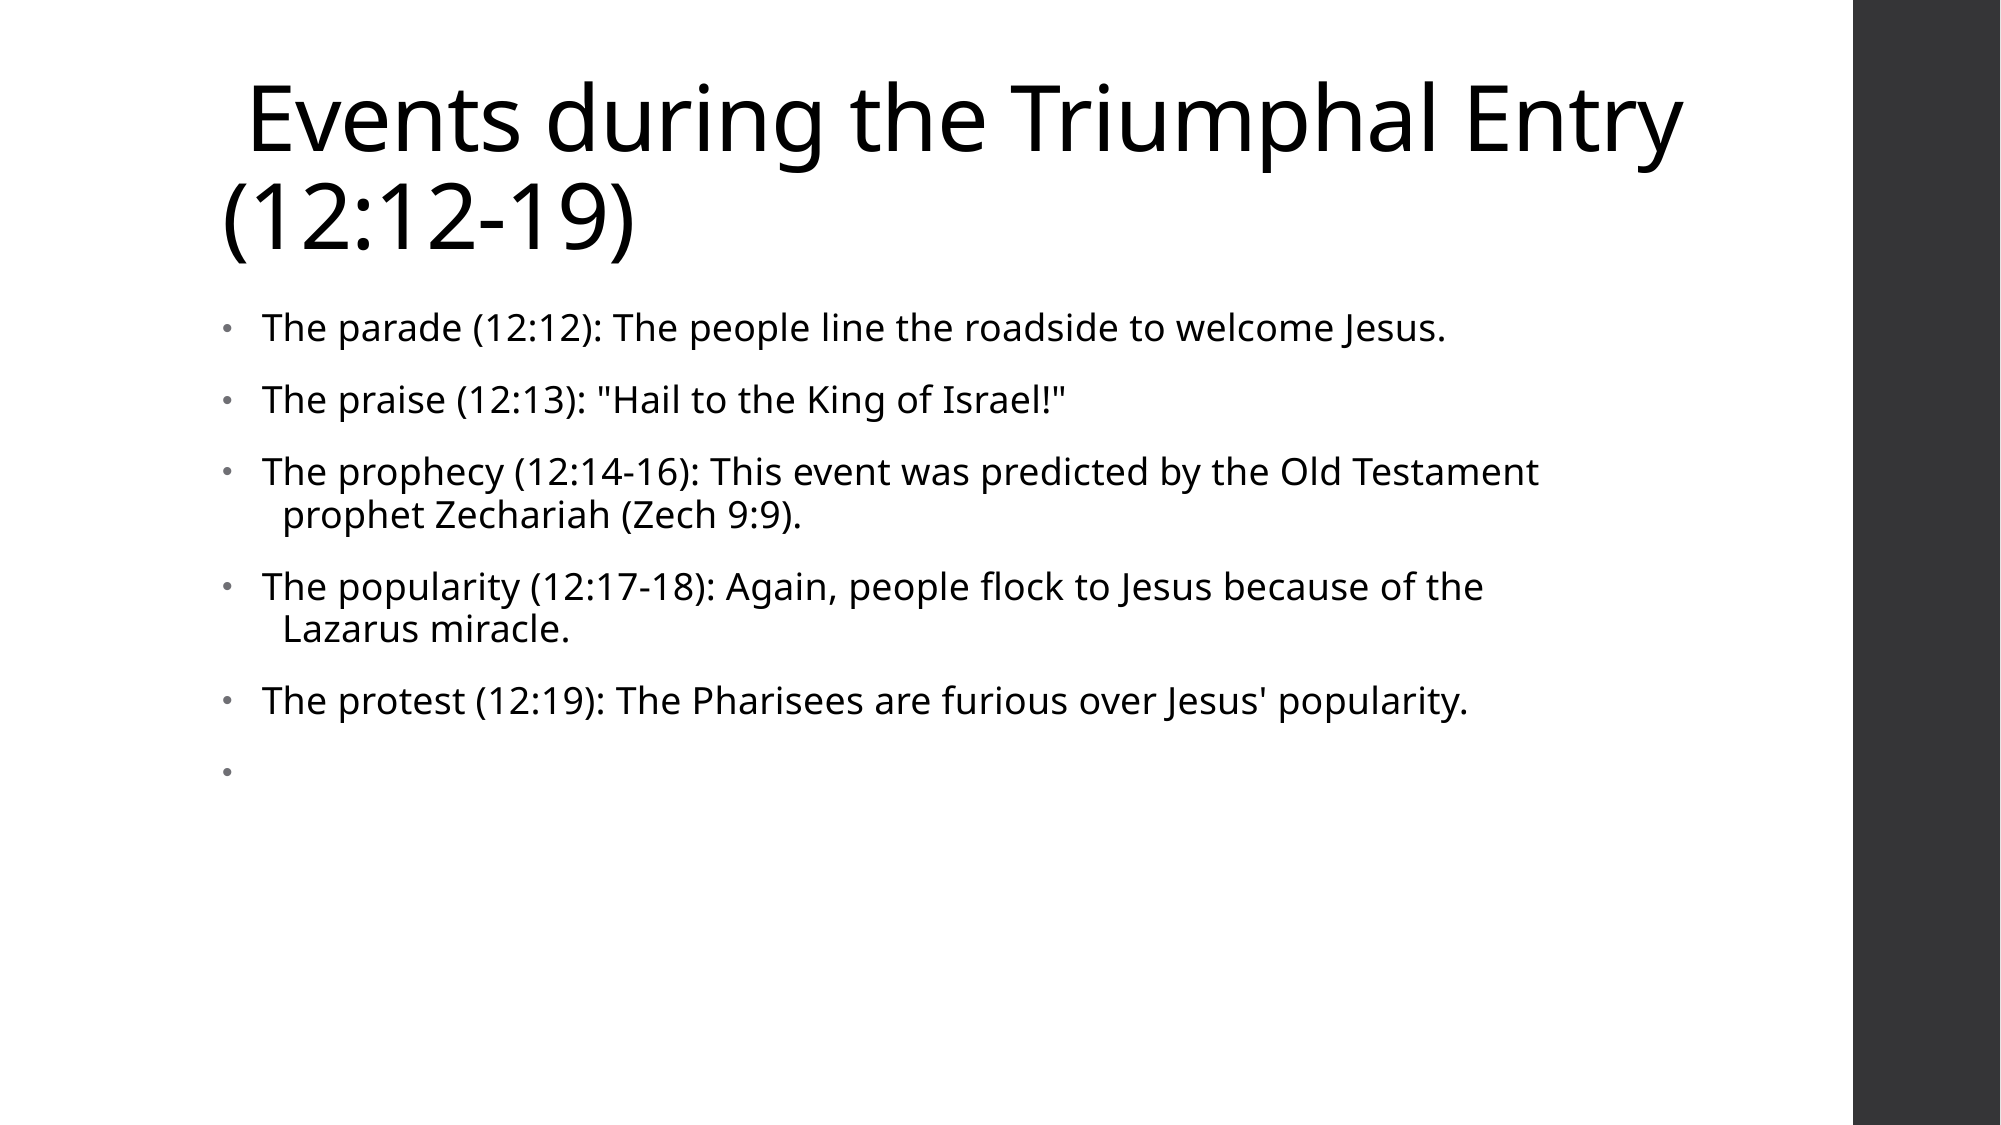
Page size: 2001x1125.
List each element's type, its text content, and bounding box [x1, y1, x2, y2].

list The parade (12:12): The people line the roadside to welcome Jesus. The praise (12:13): "Hail to the King of Israel!" The prophecy (12:14-16): This event was predicted by the Old Testament prophet Zechariah (Zech 9:9). The popularity (12:17-18): Again, people flock to Jesus because of the Lazarus miracle. The protest (12:19): The Pharisees are furious over Jesus' popularity. [206, 299, 1617, 1014]
title Events during the Triumphal Entry (12:12-19) [206, 60, 1797, 278]
